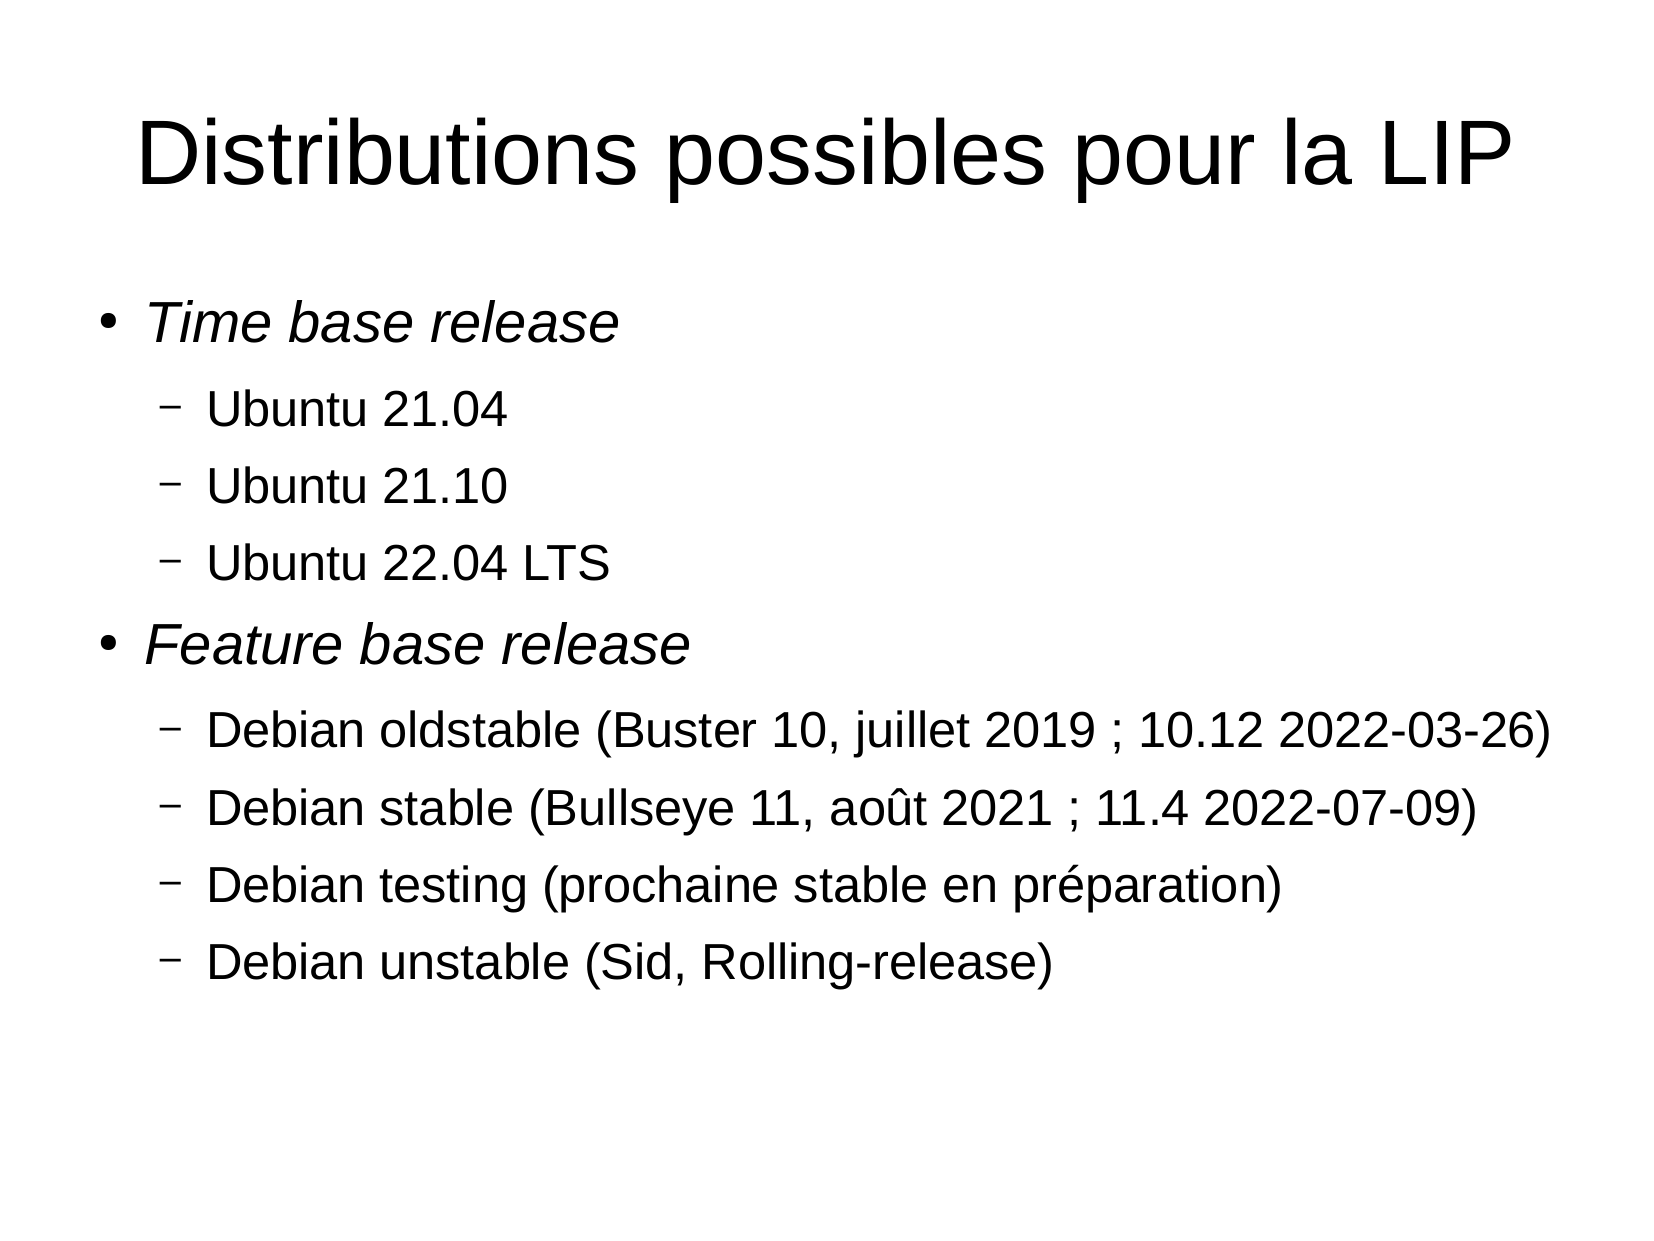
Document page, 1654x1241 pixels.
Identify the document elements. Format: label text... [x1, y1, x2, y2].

title Distributions possibles pour la LIP [82, 49, 1571, 257]
list Time base release Ubuntu 21.04 Ubuntu 21.10 Ubuntu 22.04 LTS Feature base release Debian oldstable (Buster 10, juillet 2019 ; 10.12 2022-03-26) Debian stable (Bullseye 11, août 2021 ; 11.4 2022-07-09) Debian testing (prochaine stable en préparation) Debian unstable (Sid, Rolling-release) [82, 290, 1571, 1010]
